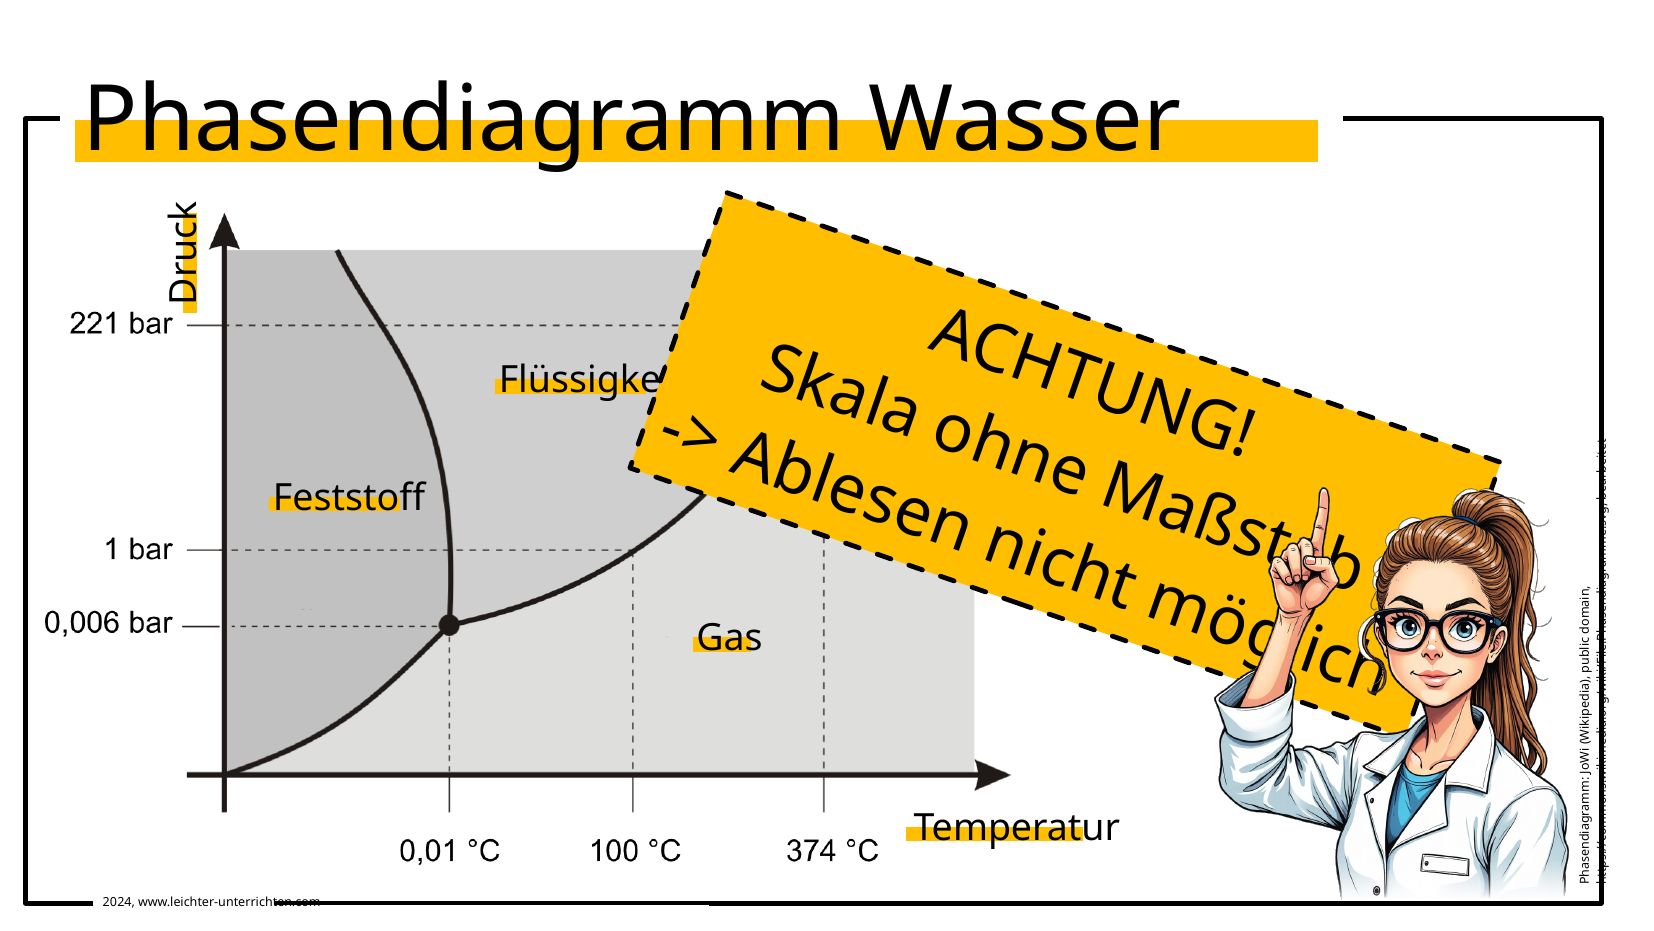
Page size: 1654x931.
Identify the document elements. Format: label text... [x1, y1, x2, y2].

text_box Flüssigkeit [483, 345, 659, 411]
picture [45, 202, 1049, 865]
text_box Feststoff [258, 462, 406, 529]
text_box Phasendiagramm: JoWi (Wikipedia), public domain, https://commons.wikimedia.org/wiki/File:Phasendiagramme.svg, bearbeitet [1568, 219, 1601, 900]
picture [177, 202, 194, 210]
text_box ACHTUNG! Skala ohne Maßstab -> Ablesen nicht möglich [630, 192, 1406, 670]
title Phasendiagramm Wasser [82, 37, 1571, 193]
text_box Gas [681, 603, 759, 669]
text_box Druck [148, 213, 215, 321]
picture [1214, 487, 1568, 900]
picture [764, 202, 1049, 302]
text_box Temperatur [898, 792, 1089, 859]
